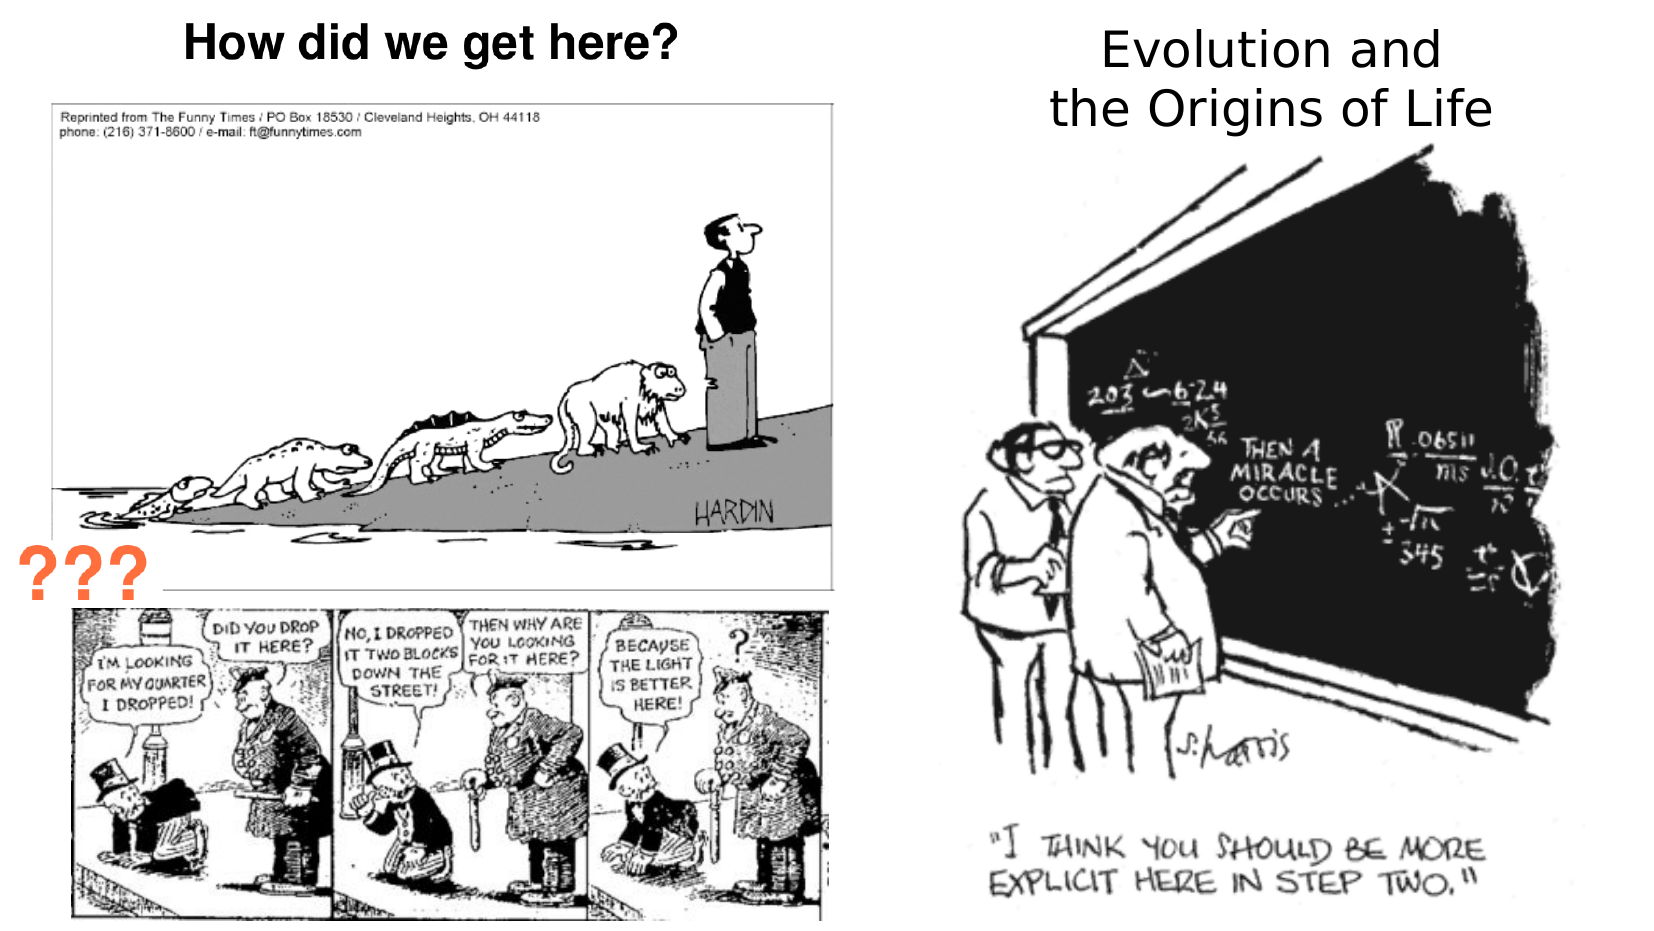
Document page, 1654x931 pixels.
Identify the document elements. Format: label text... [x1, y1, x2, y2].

picture [12, 8, 854, 921]
text_box Evolution and the Origins of Life [1034, 14, 1612, 172]
picture [939, 137, 1585, 921]
